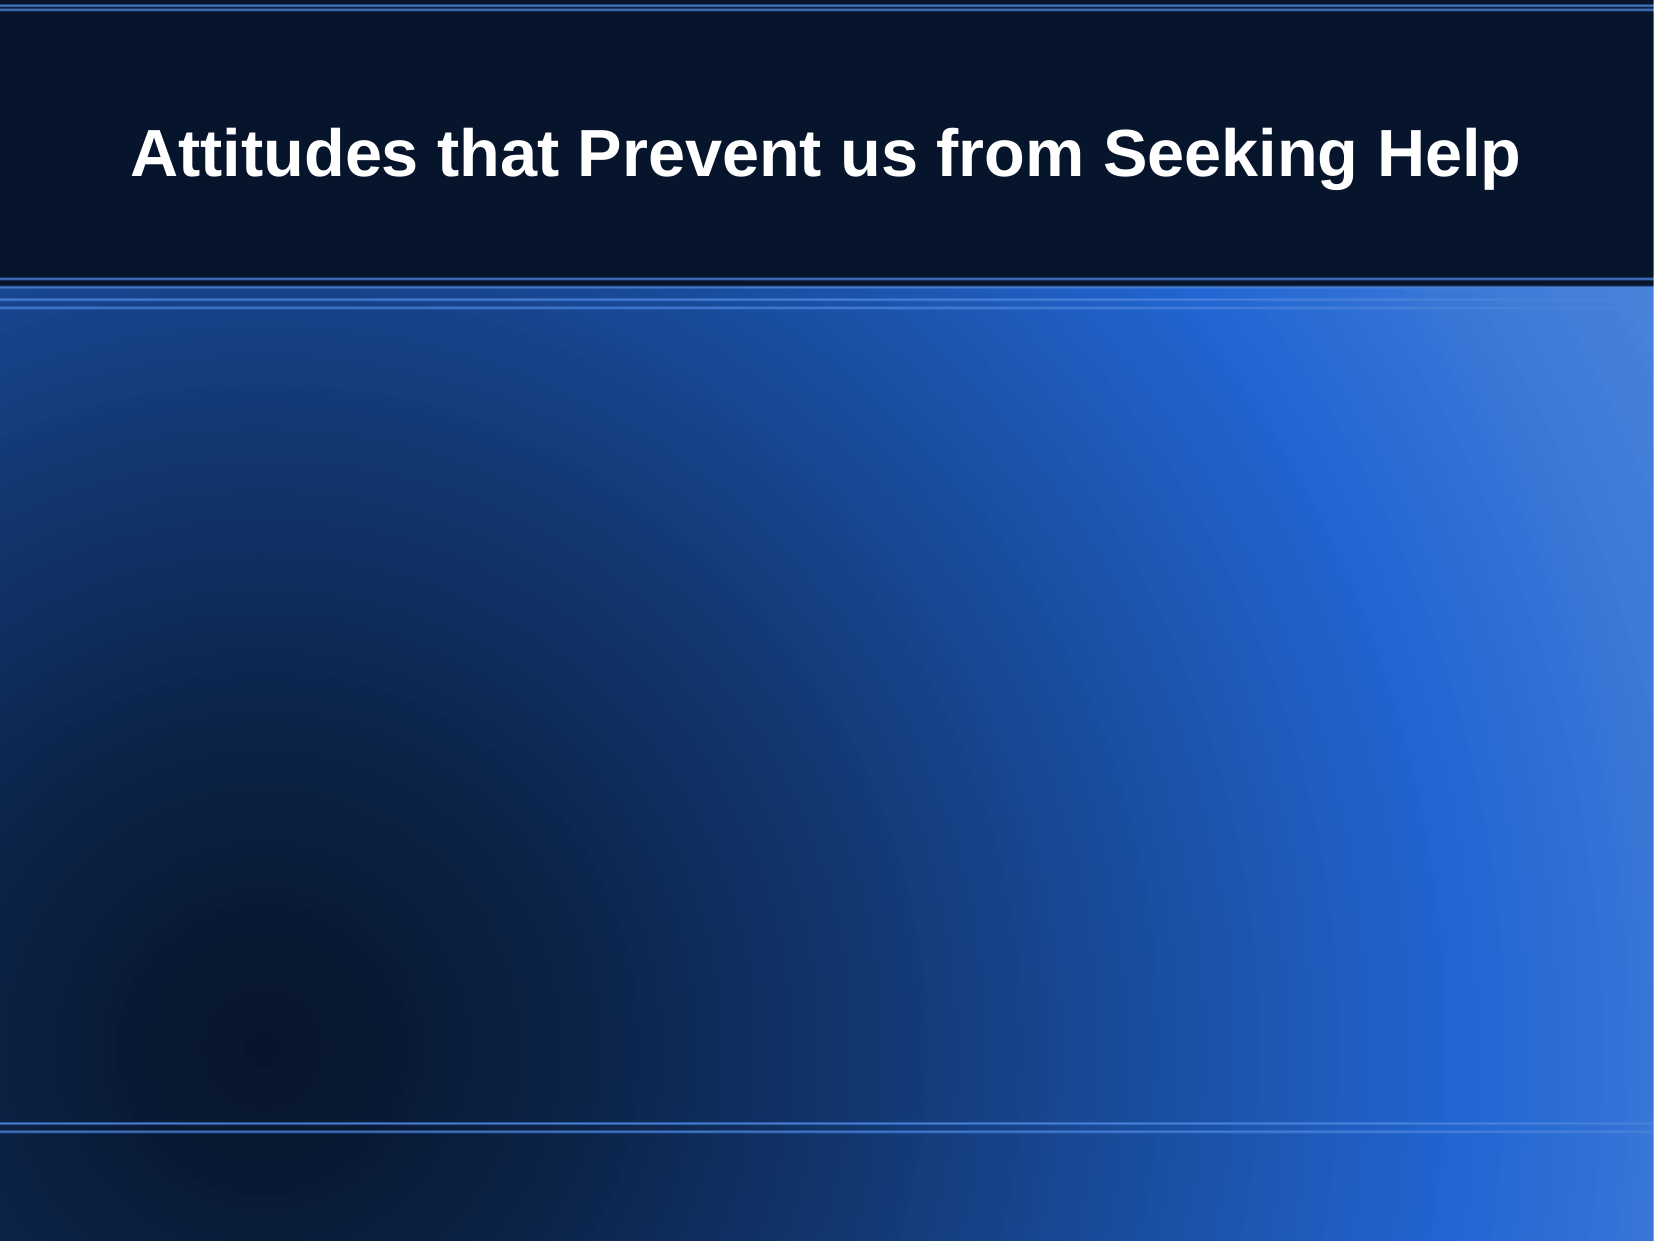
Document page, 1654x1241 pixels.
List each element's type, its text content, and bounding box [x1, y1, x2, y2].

title Attitudes that Prevent us from Seeking Help [82, 49, 1571, 257]
picture [0, 0, 1654, 1241]
